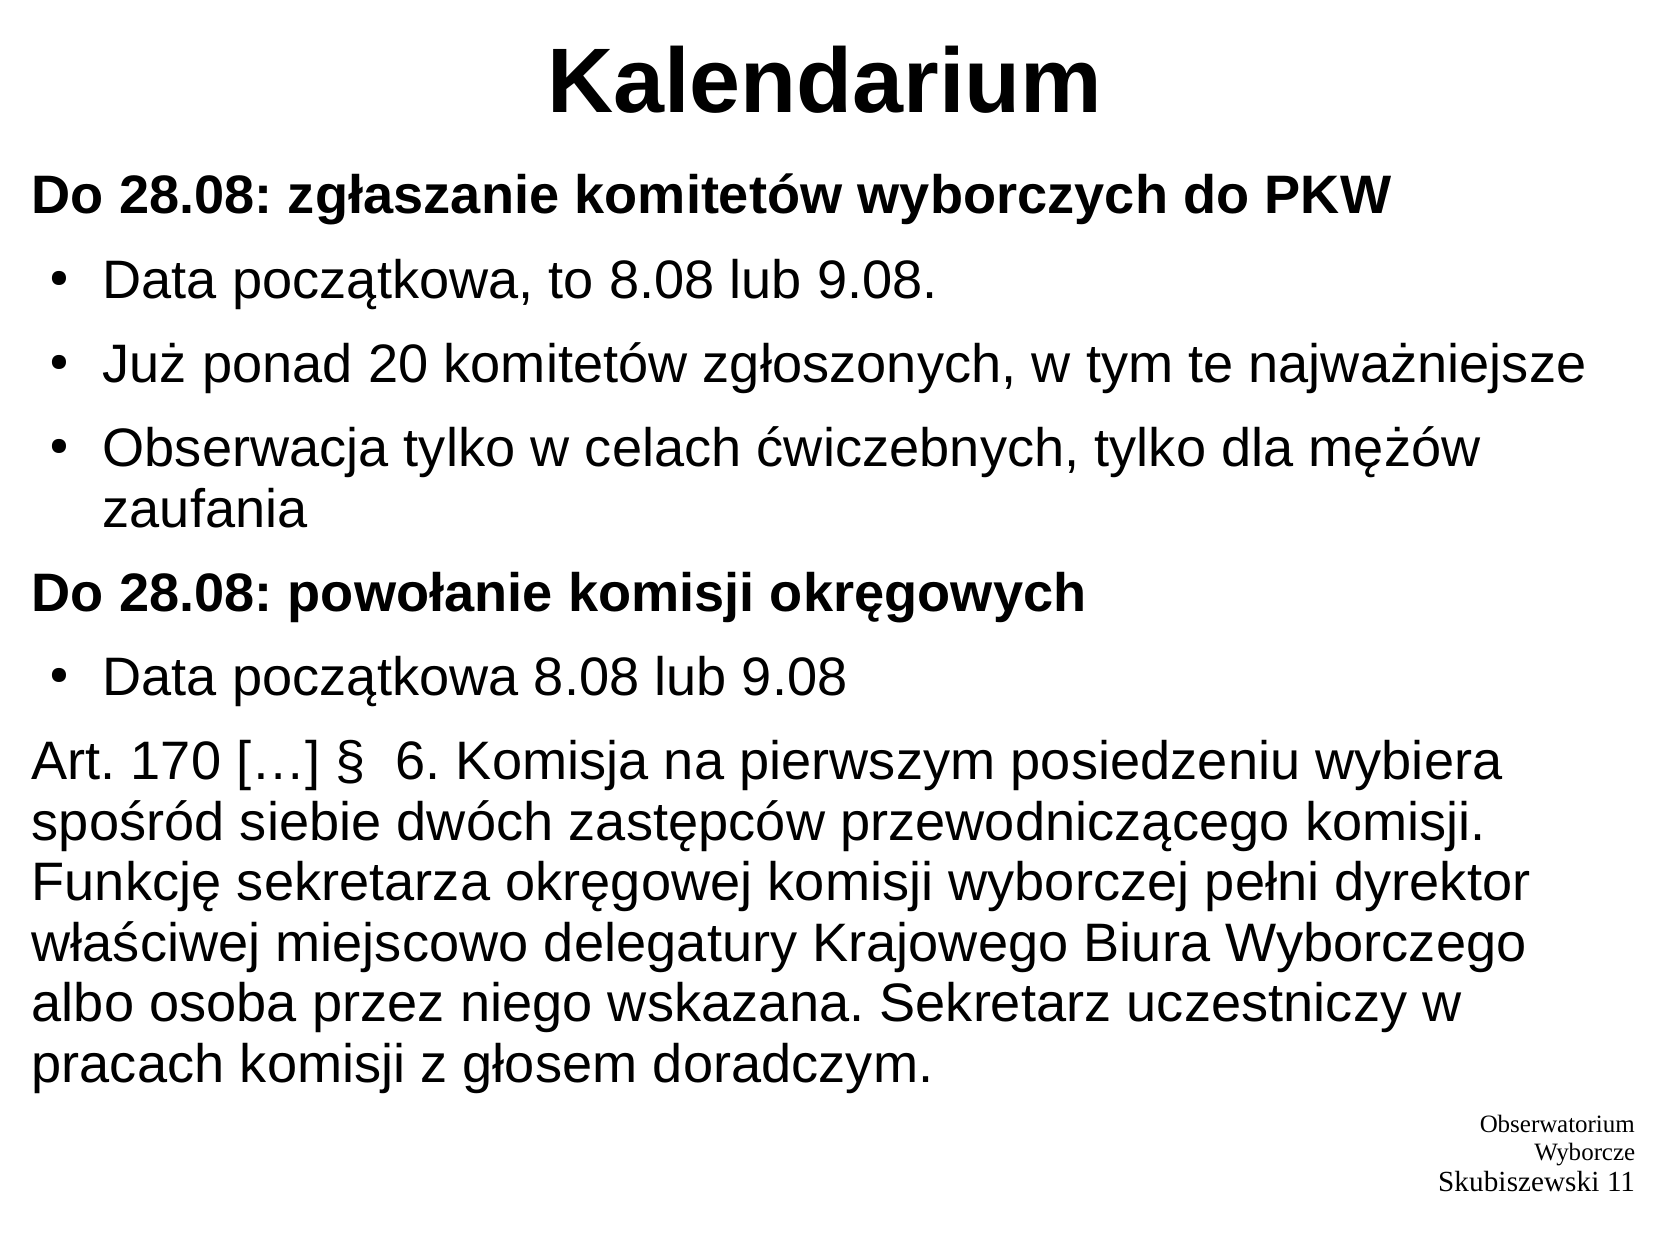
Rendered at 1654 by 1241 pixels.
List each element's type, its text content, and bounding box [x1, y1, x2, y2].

list Do 28.08: zgłaszanie komitetów wyborczych do PKW Data początkowa, to 8.08 lub 9.08. Już ponad 20 komitetów zgłoszonych, w tym te najważniejsze Obserwacja tylko w celach ćwiczebnych, tylko dla mężów zaufania Do 28.08: powołanie komisji okręgowych Data początkowa 8.08 lub 9.08 Art. 170 […] § 6. Komisja na pierwszym posiedzeniu wybiera spośród siebie dwóch zastępców przewodniczącego komisji. Funkcję sekretarza okręgowej komisji wyborczej pełni dyrektor właściwej miejscowo delegatury Krajowego Biura Wyborczego albo osoba przez niego wskazana. Sekretarz uczestniczy w pracach komisji z głosem doradczym. [31, 165, 1622, 1201]
title Kalendarium [15, 30, 1636, 151]
